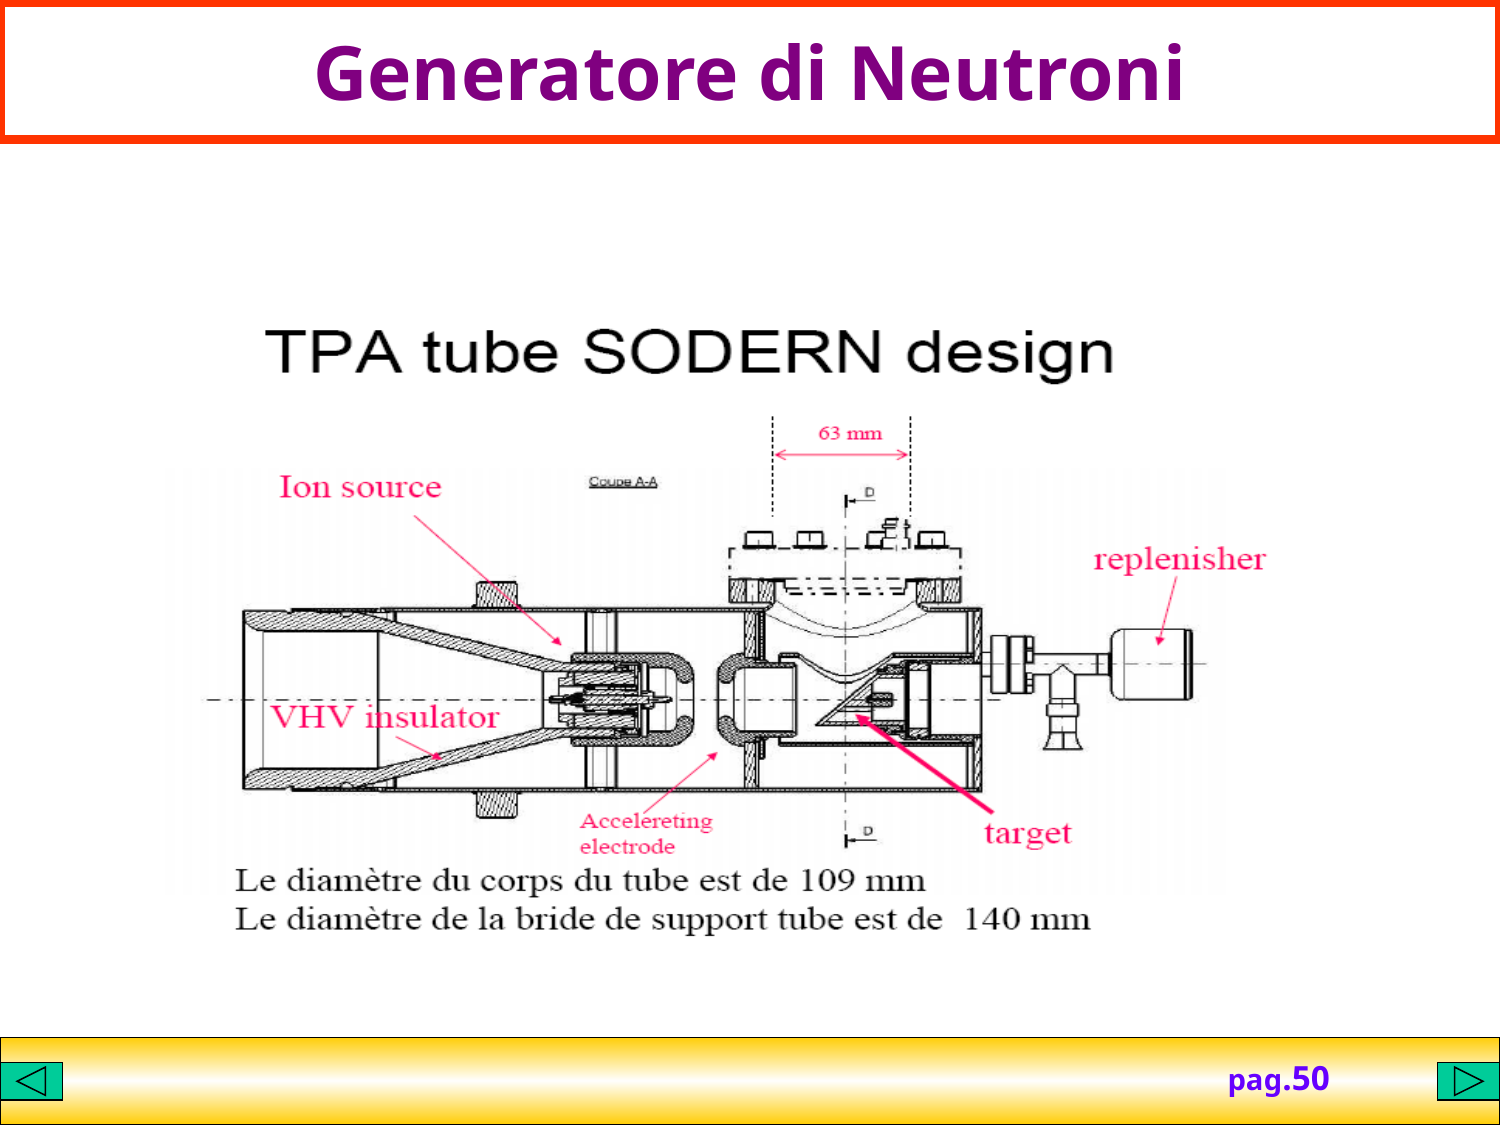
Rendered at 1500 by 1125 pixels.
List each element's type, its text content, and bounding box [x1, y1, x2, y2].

picture [134, 293, 1342, 1003]
title Generatore di Neutroni [0, 2, 1500, 140]
